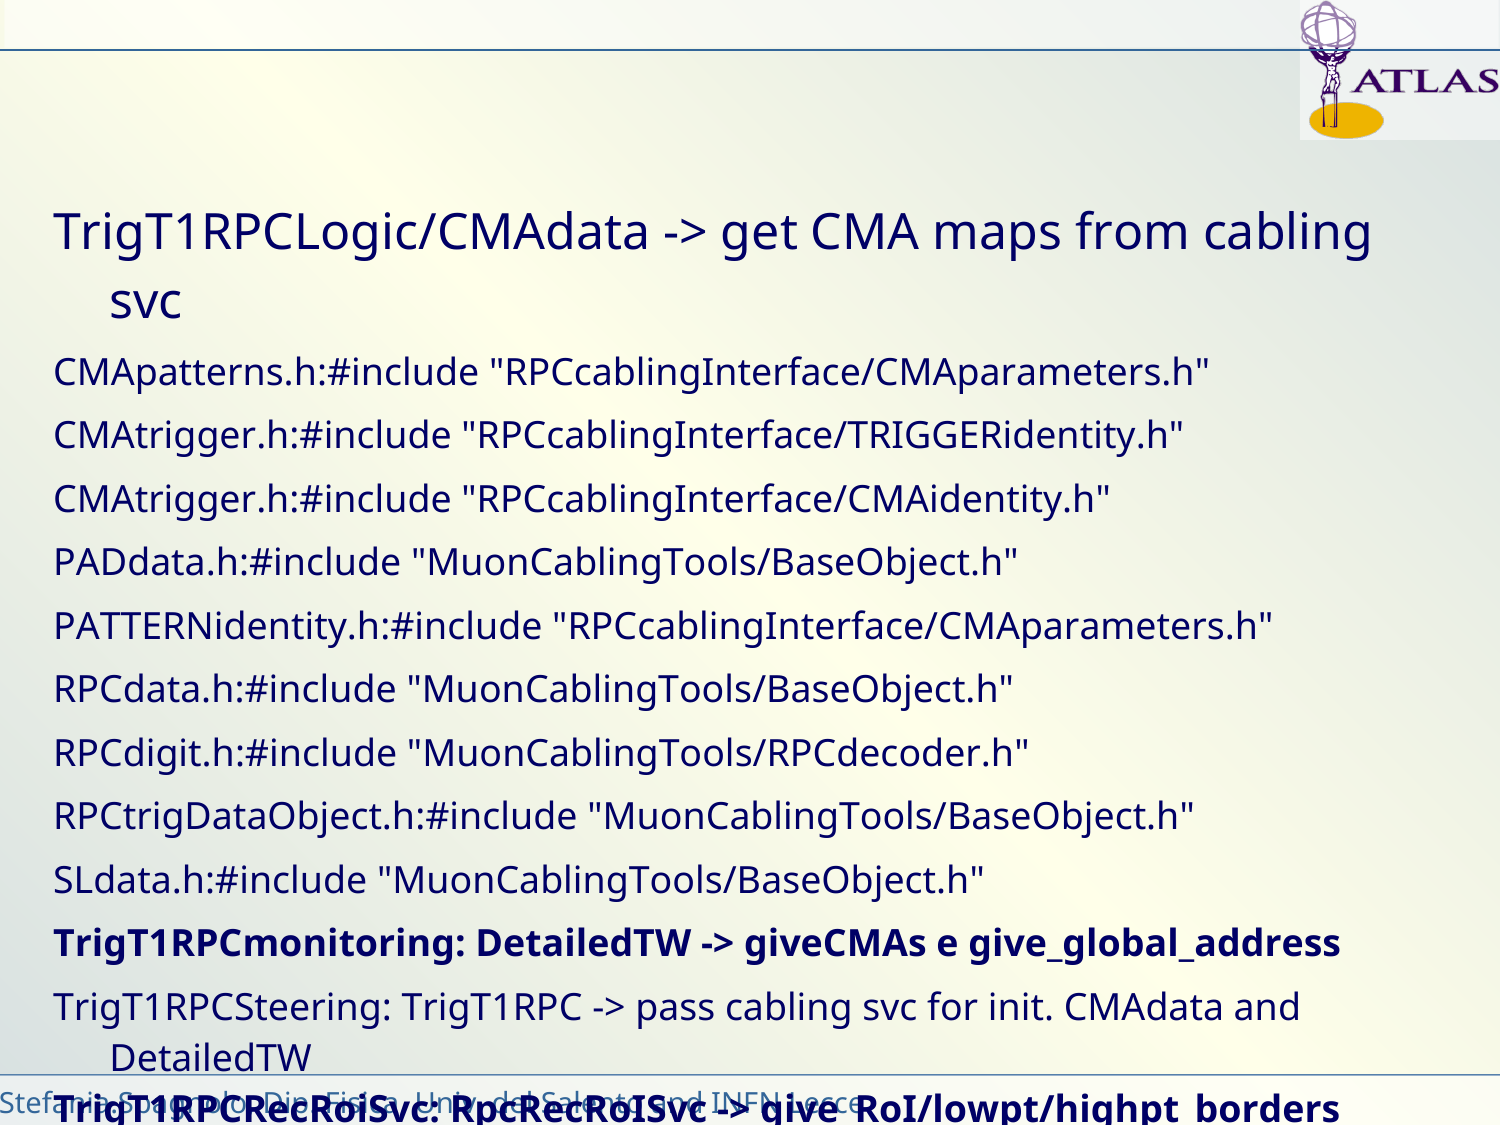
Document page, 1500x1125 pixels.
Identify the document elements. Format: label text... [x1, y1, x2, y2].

list TrigT1RPCLogic/CMAdata -> get CMA maps from cabling svc CMApatterns.h:#include "RPCcablingInterface/CMAparameters.h" CMAtrigger.h:#include "RPCcablingInterface/TRIGGERidentity.h" CMAtrigger.h:#include "RPCcablingInterface/CMAidentity.h" PADdata.h:#include "MuonCablingTools/BaseObject.h" PATTERNidentity.h:#include "RPCcablingInterface/CMAparameters.h" RPCdata.h:#include "MuonCablingTools/BaseObject.h" RPCdigit.h:#include "MuonCablingTools/RPCdecoder.h" RPCtrigDataObject.h:#include "MuonCablingTools/BaseObject.h" SLdata.h:#include "MuonCablingTools/BaseObject.h" TrigT1RPCmonitoring: DetailedTW -> giveCMAs e give_global_address TrigT1RPCSteering: TrigT1RPC -> pass cabling svc for init. CMAdata and DetailedTW TrigT1RPCRecRoiSvc: RpcRecRoISvc -> give_RoI/lowpt/highpt_borders and retrieve give_RDOs [53, 196, 1412, 1065]
picture [1299, 0, 1500, 49]
picture [1299, 51, 1500, 140]
